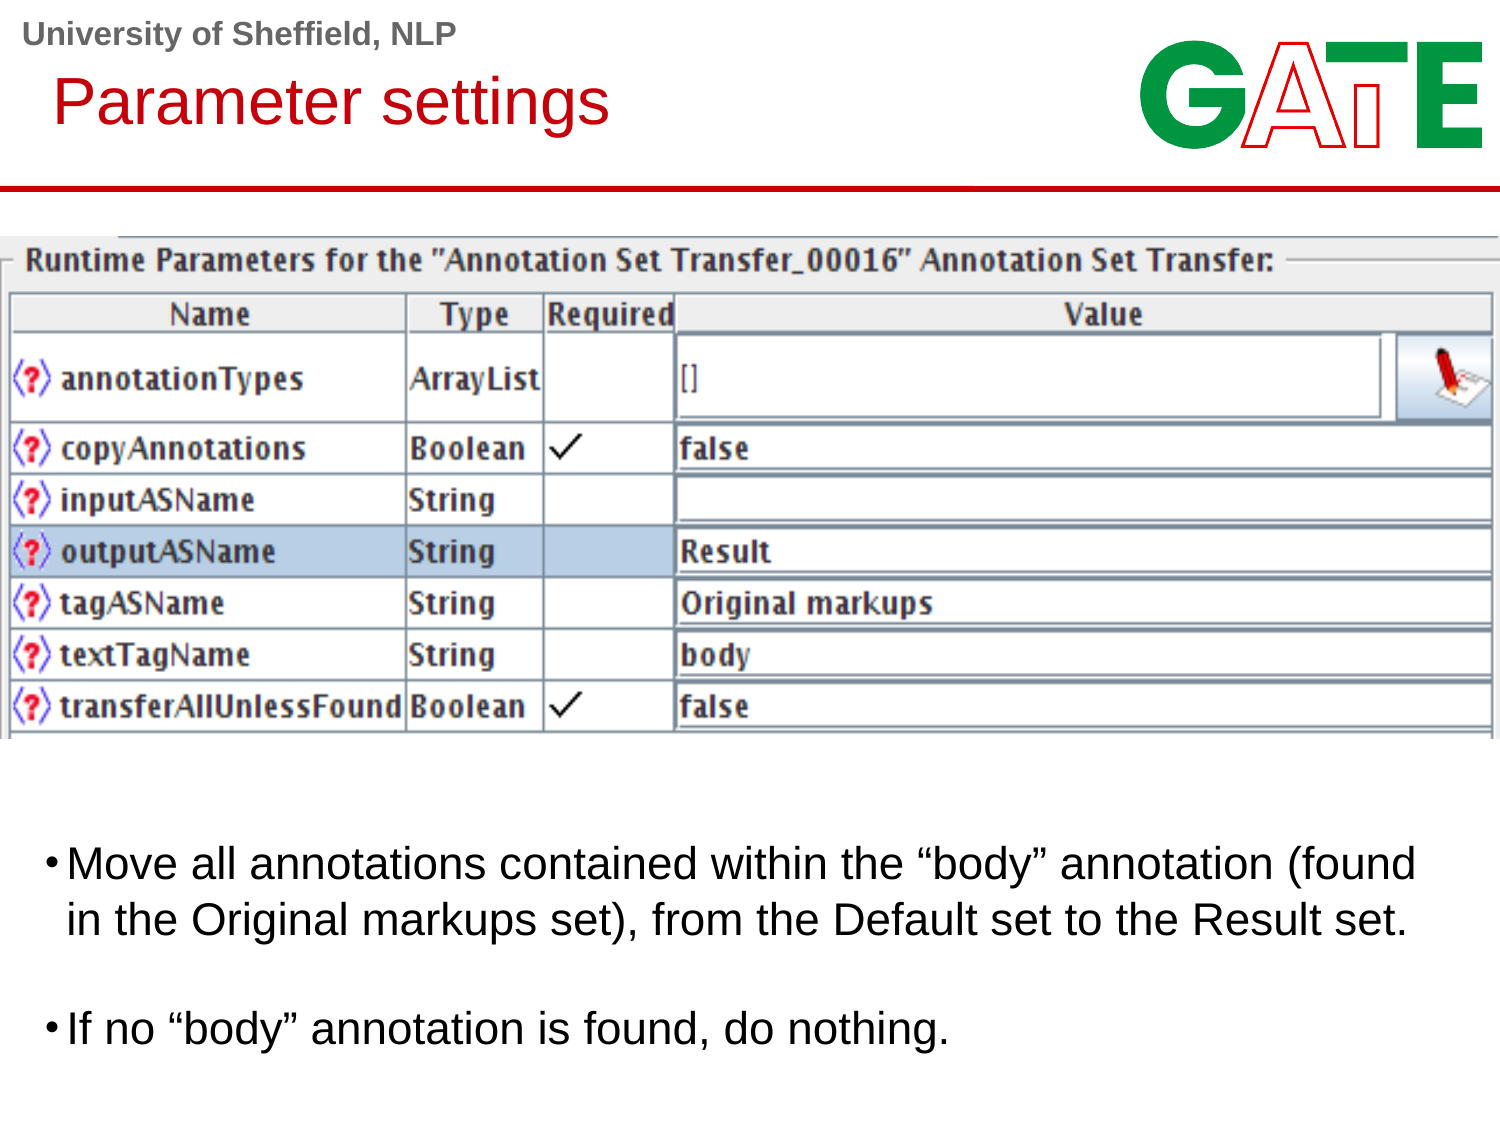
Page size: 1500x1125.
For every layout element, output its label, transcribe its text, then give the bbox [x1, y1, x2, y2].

picture [0, 236, 1500, 739]
text_box Move all annotations contained within the “body” annotation (found in the Original markups set), from the Default set to the Result set. If no “body” annotation is found, do nothing. [29, 826, 1477, 1117]
title Parameter settings [37, 0, 1380, 203]
picture [1380, 23, 1489, 166]
